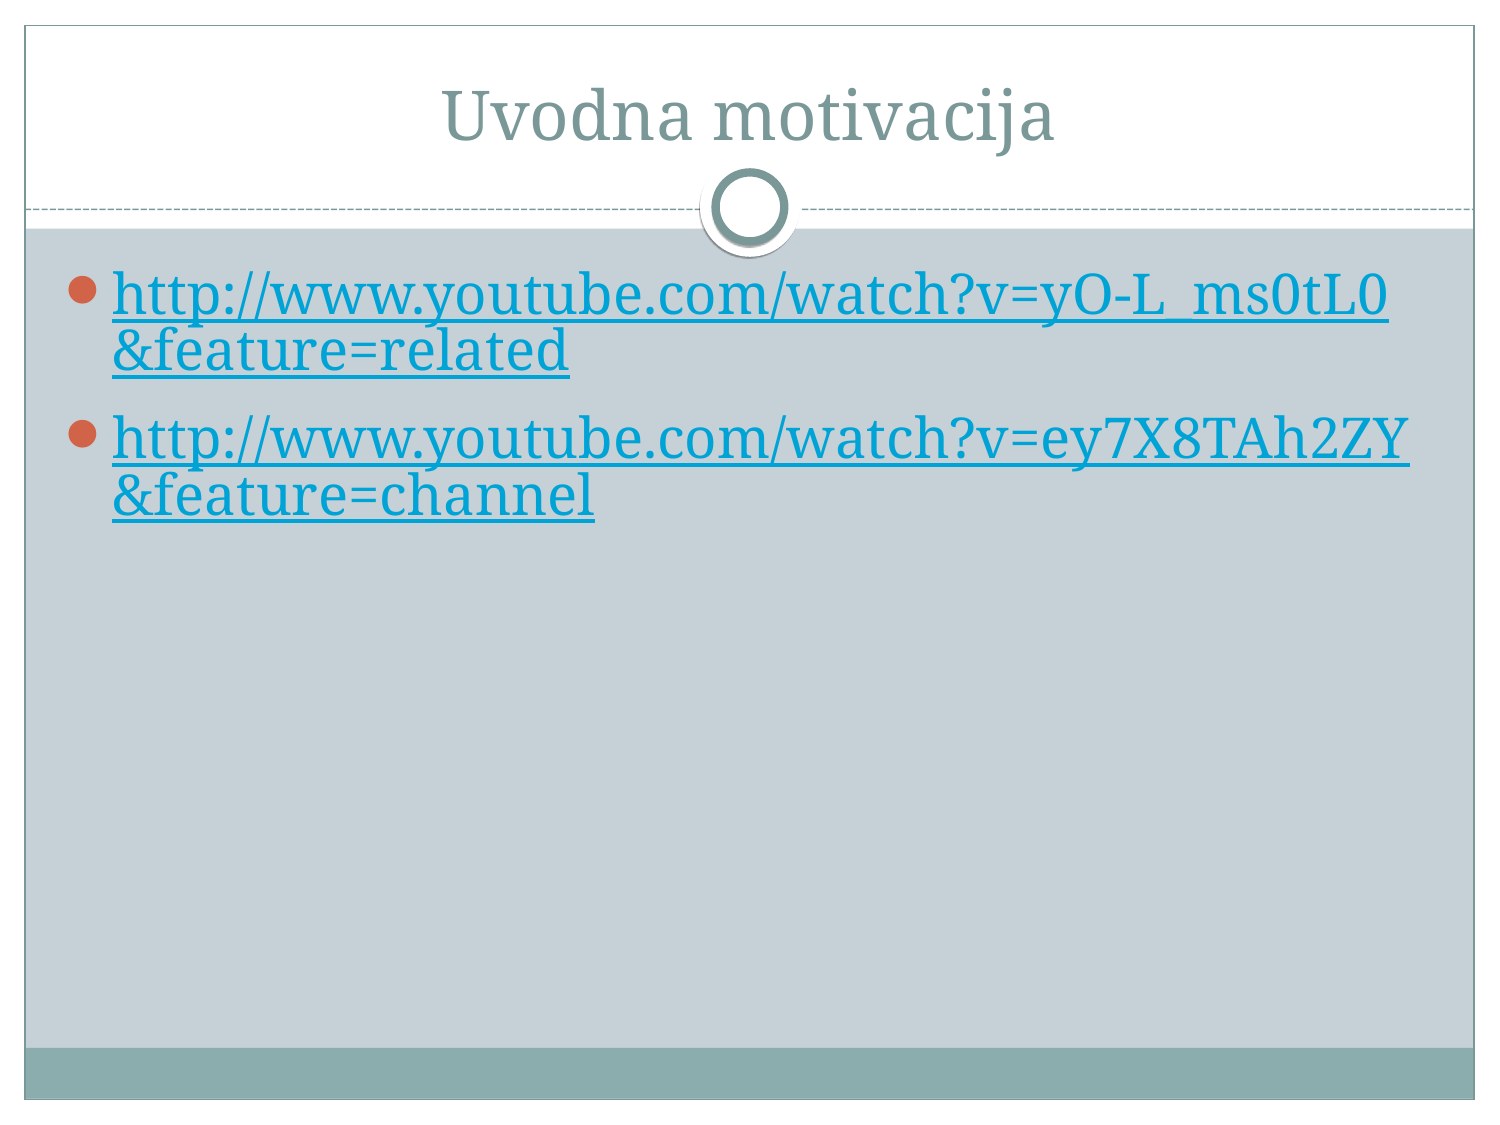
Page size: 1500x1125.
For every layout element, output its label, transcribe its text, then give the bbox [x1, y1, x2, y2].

title Uvodna motivacija [49, 37, 1450, 162]
list http://www.youtube.com/watch?v=yO-L_ms0tL0&feature=related http://www.youtube.com/watch?v=ey7X8TAh2ZY&feature=channel [49, 250, 1445, 1001]
